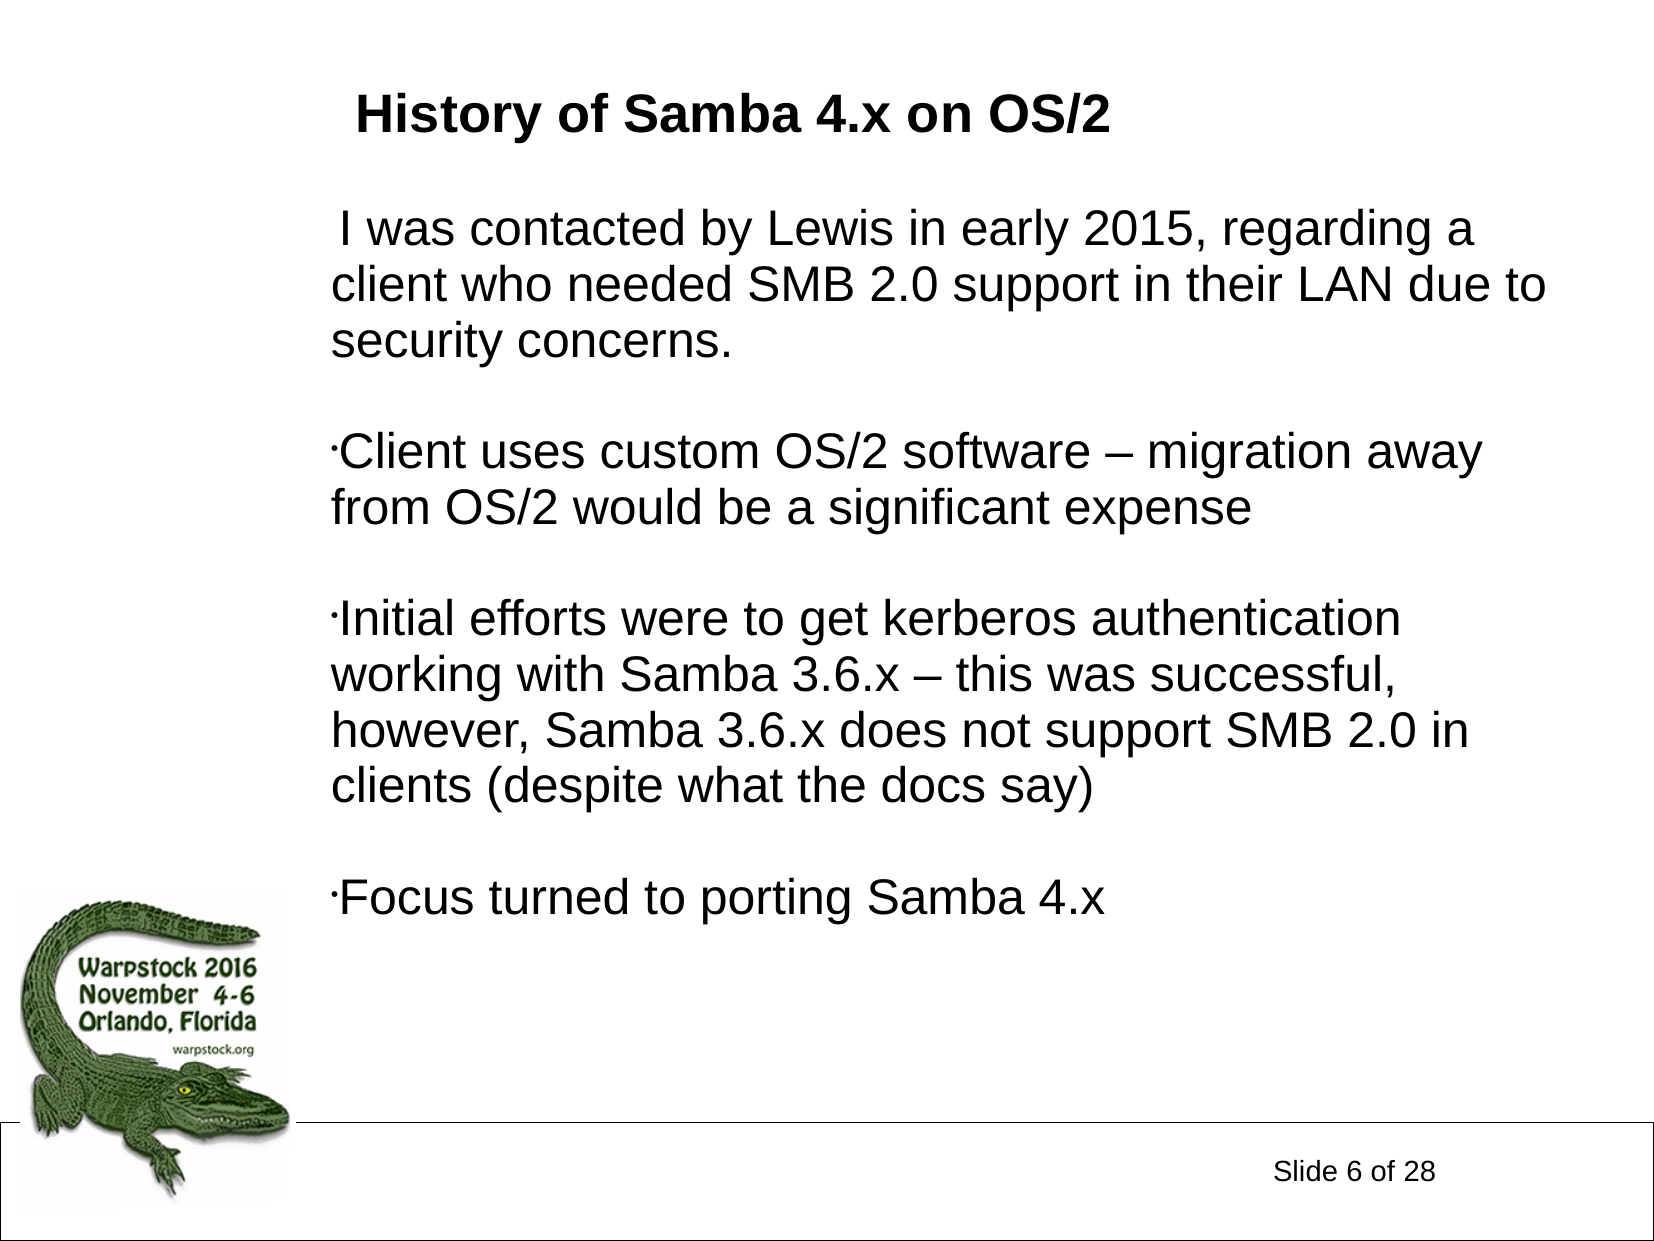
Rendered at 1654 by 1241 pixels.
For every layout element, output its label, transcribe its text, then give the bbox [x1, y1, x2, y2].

subtitle I was contacted by Lewis in early 2015, regarding a client who needed SMB 2.0 support in their LAN due to security concerns. Client uses custom OS/2 software – migration away from OS/2 would be a significant expense Initial efforts were to get kerberos authentication working with Samba 3.6.x – this was successful, however, Samba 3.6.x does not support SMB 2.0 in clients (despite what the docs say) Focus turned to porting Samba 4.x [318, 200, 1565, 1004]
picture [20, 888, 296, 1211]
title History of Samba 4.x on OS/2 [324, 49, 1571, 178]
